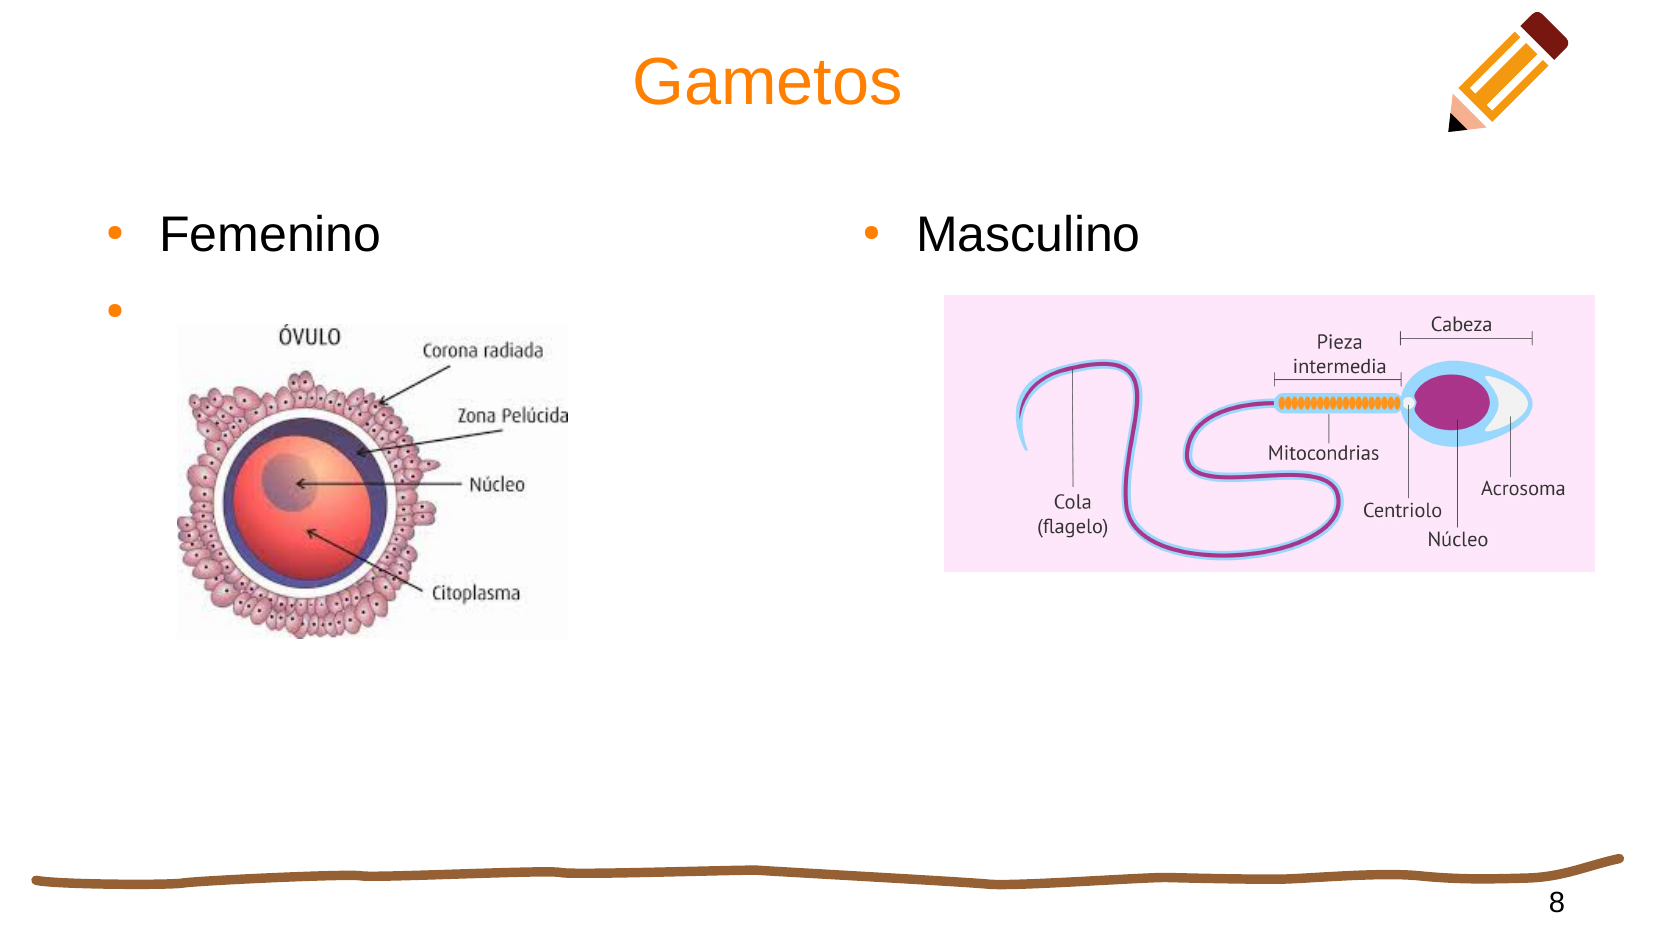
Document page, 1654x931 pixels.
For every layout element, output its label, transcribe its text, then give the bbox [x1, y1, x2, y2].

picture [177, 324, 568, 639]
list Femenino [88, 206, 809, 857]
list Masculino [845, 206, 1566, 857]
title Gametos [88, 29, 1447, 133]
picture [944, 295, 1595, 572]
